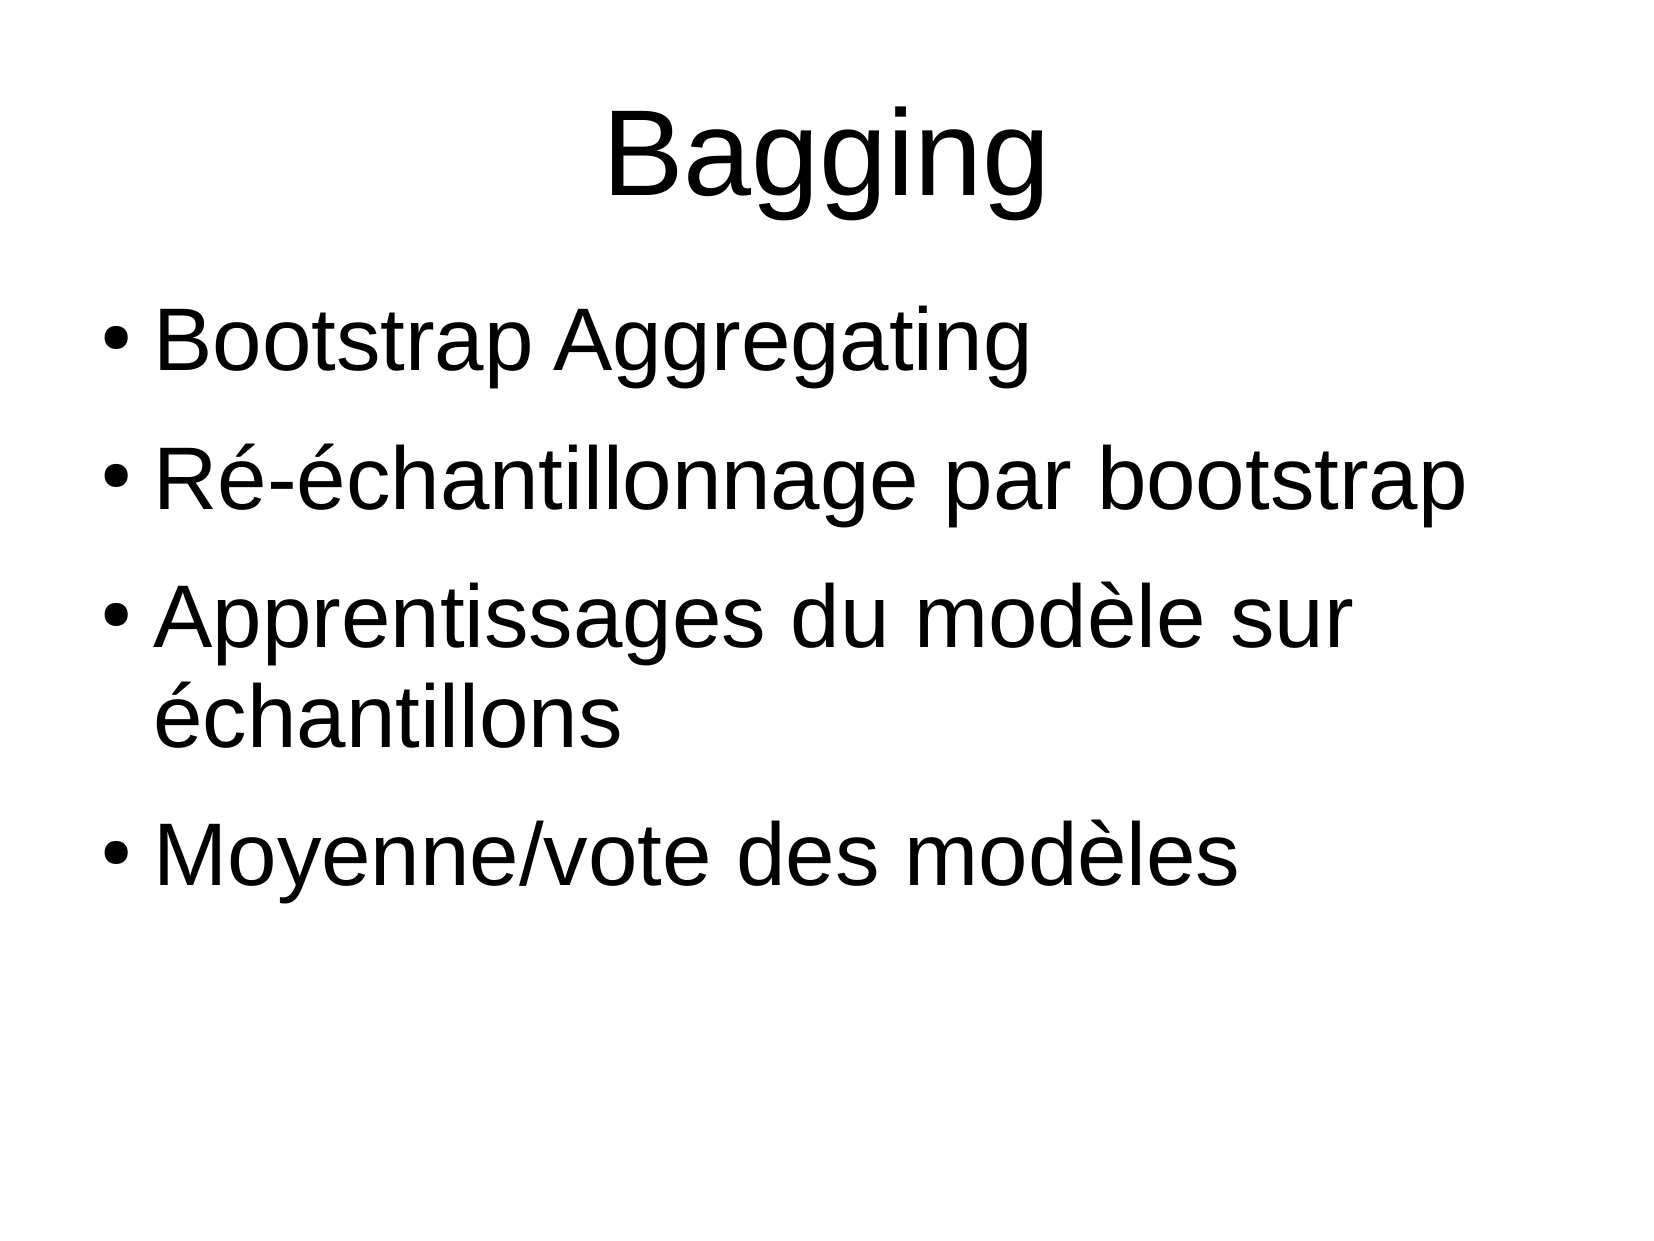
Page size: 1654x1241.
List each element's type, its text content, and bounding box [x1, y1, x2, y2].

title Bagging [82, 49, 1571, 257]
list Bootstrap Aggregating Ré-échantillonnage par bootstrap Apprentissages du modèle sur échantillons Moyenne/vote des modèles [82, 290, 1571, 1010]
